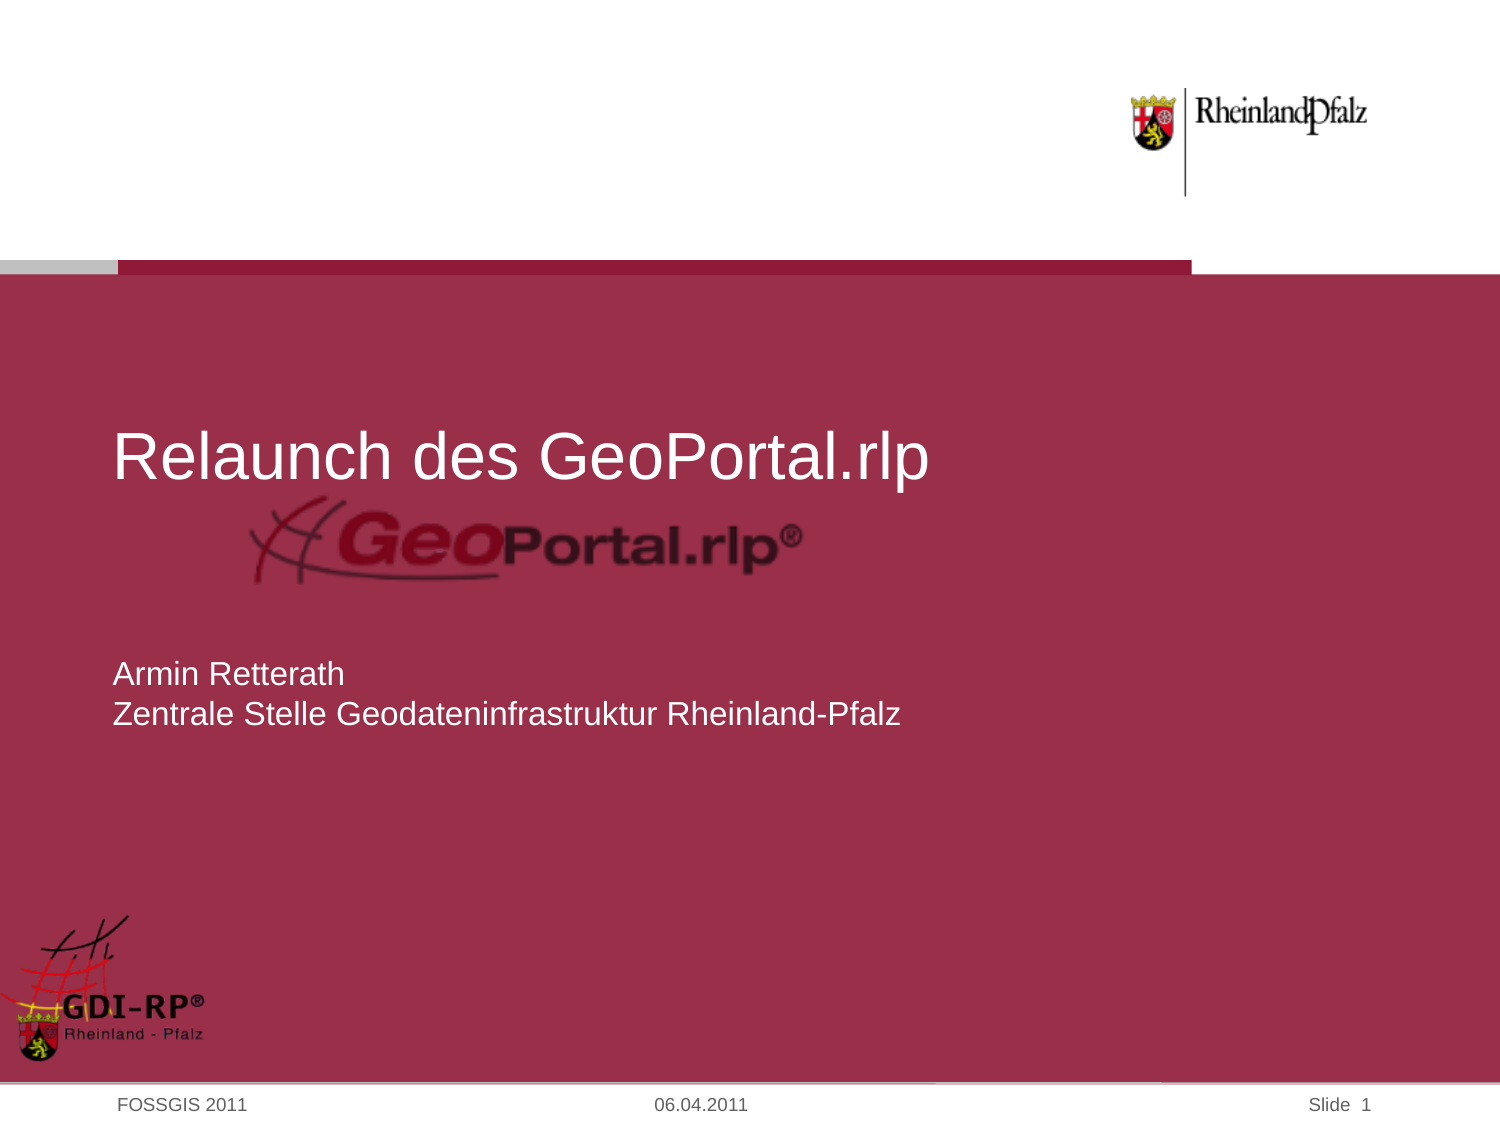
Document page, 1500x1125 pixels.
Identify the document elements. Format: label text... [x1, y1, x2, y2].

picture [246, 492, 807, 592]
picture [0, 915, 207, 1063]
picture [1131, 88, 1447, 198]
text_box Relaunch des GeoPortal.rlp Armin Retterath Zentrale Stelle Geodateninfrastruktur Rheinland-Pfalz [112, 412, 1500, 772]
